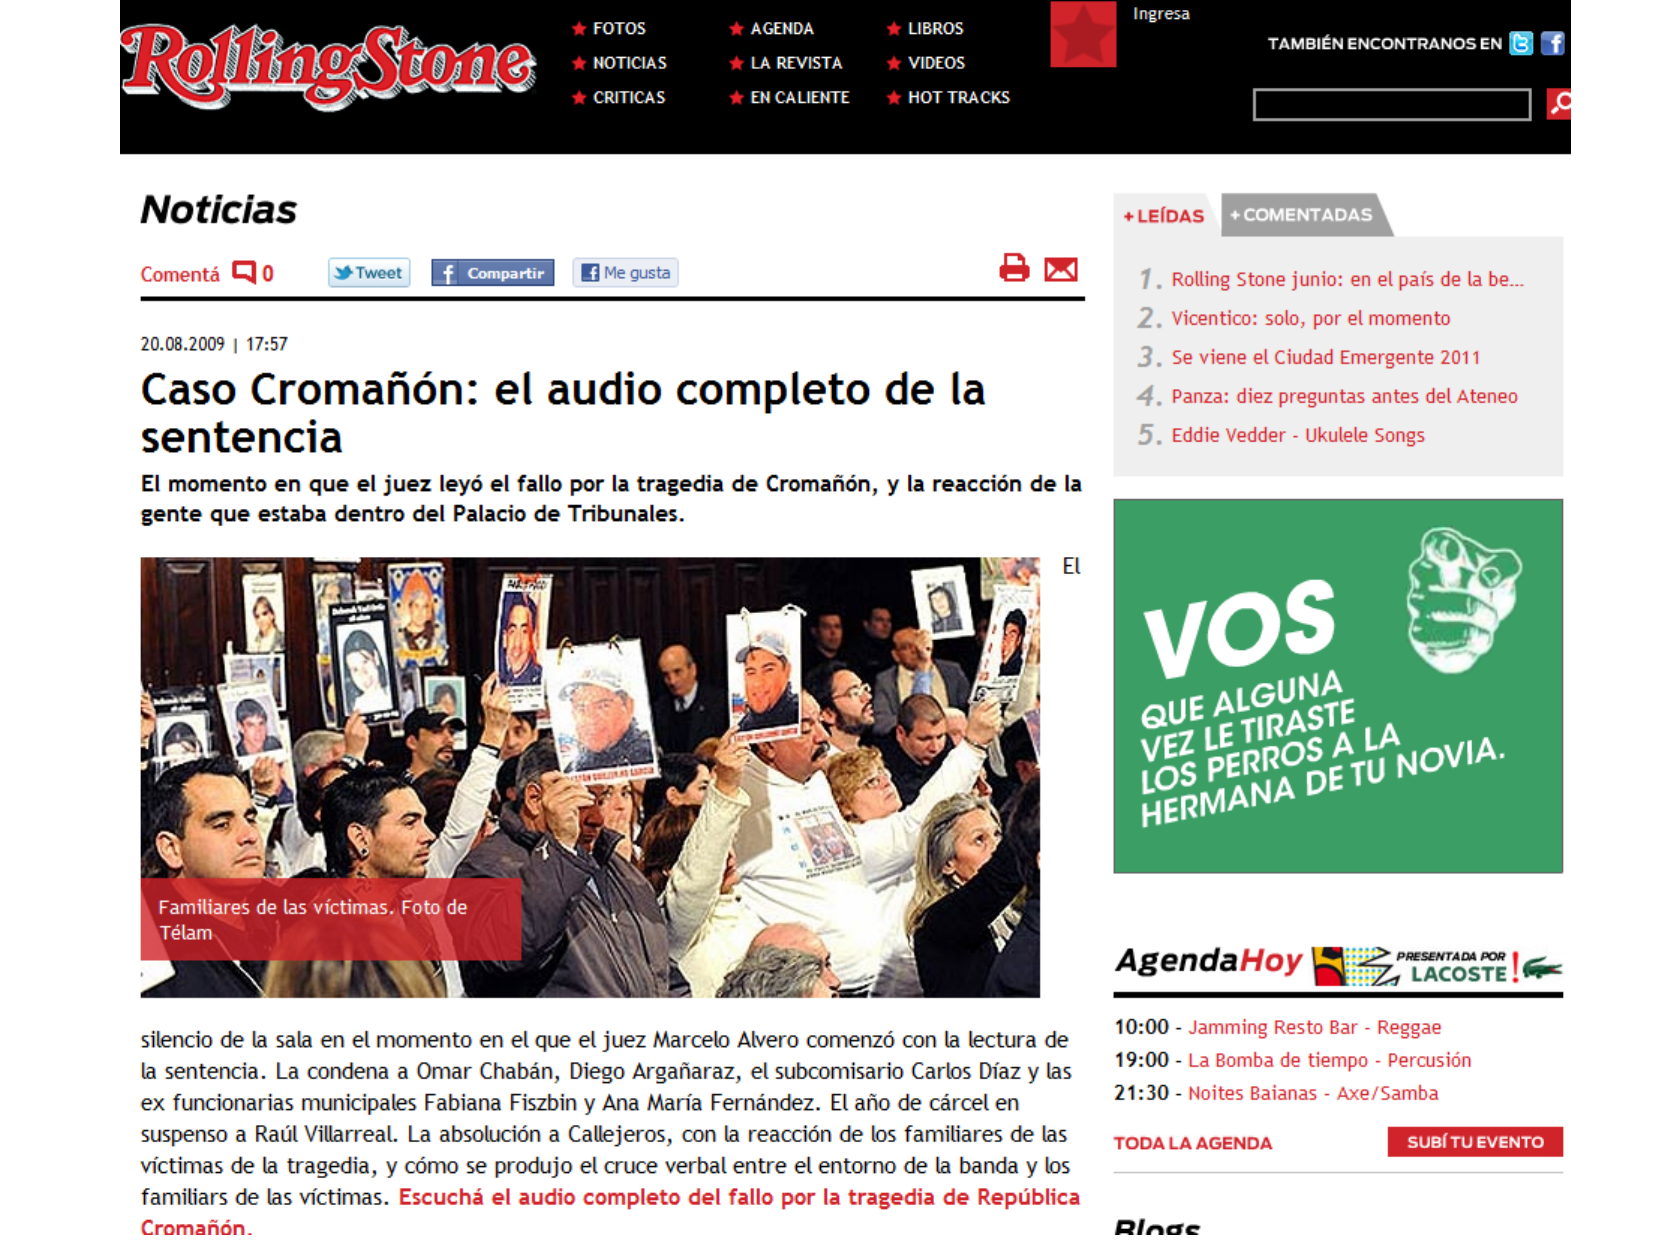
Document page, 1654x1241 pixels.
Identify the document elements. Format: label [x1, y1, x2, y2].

picture [120, 0, 1571, 1235]
